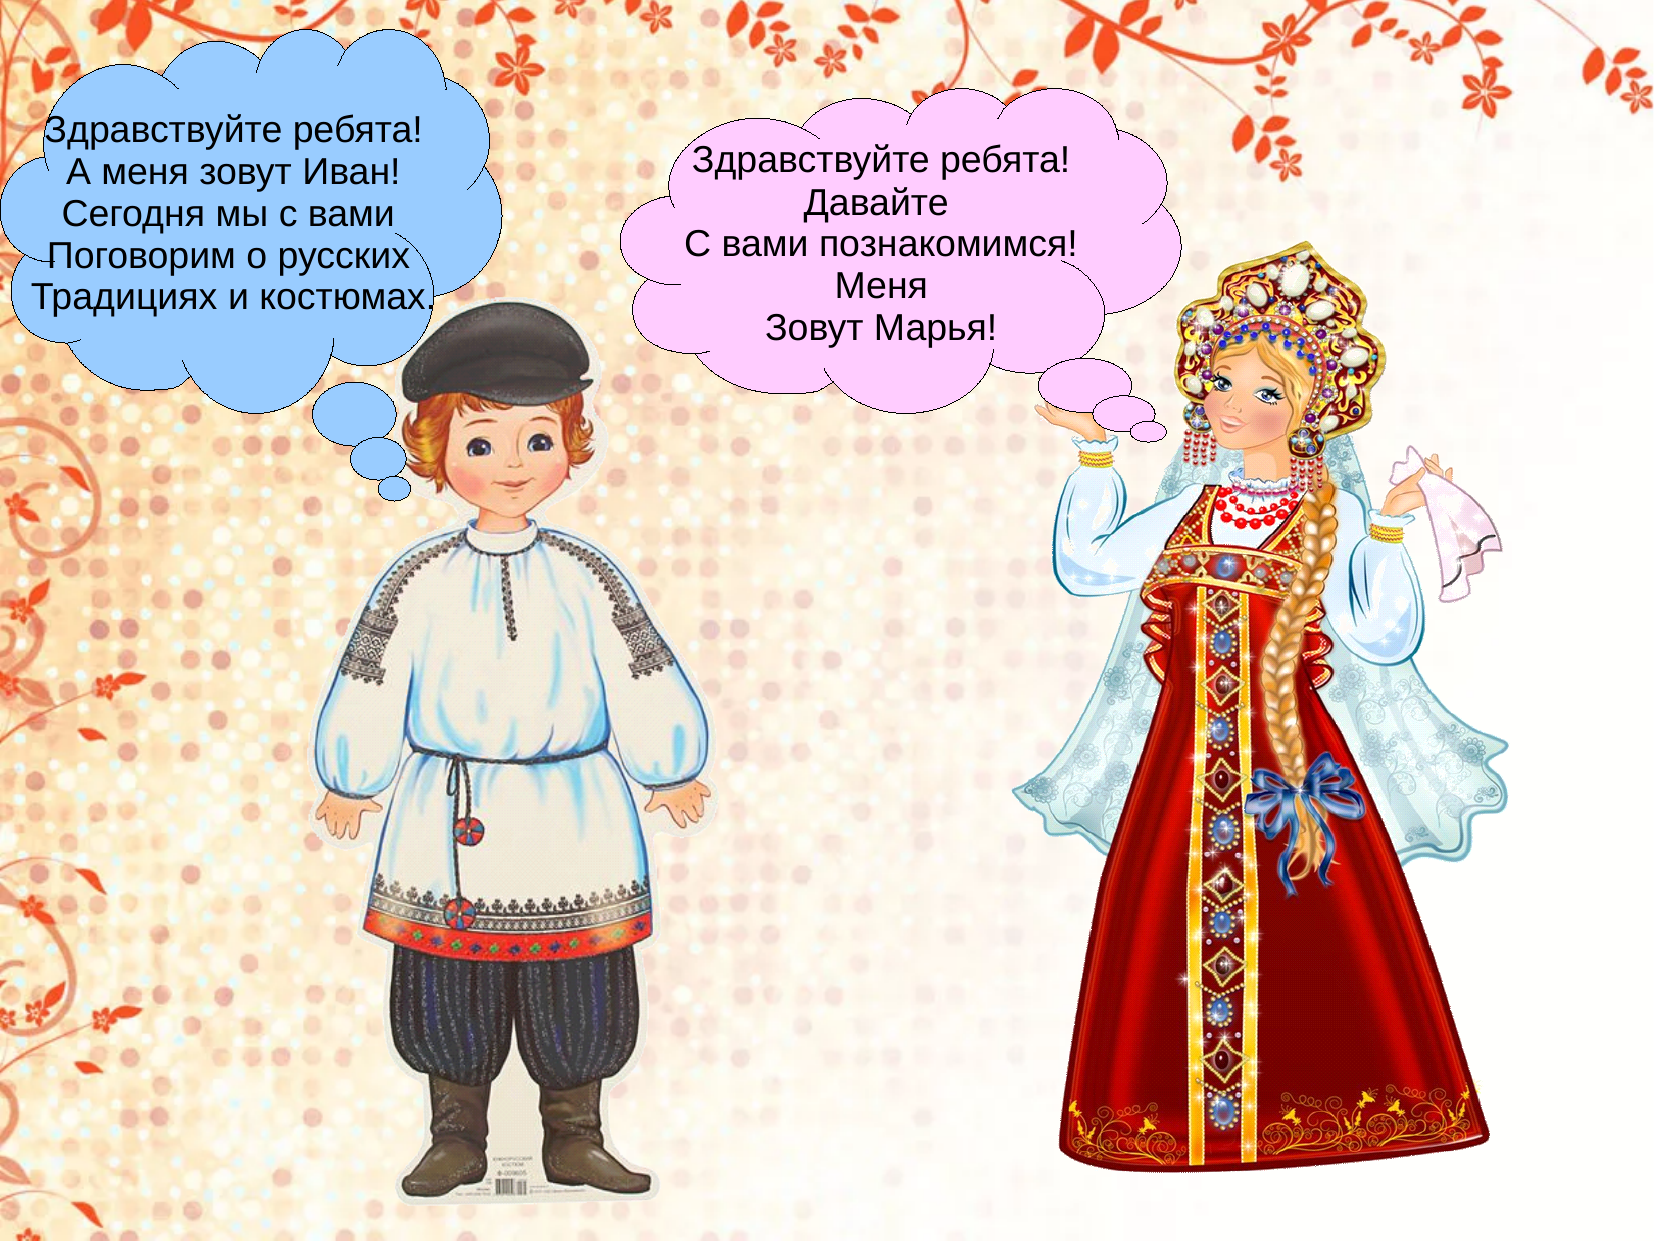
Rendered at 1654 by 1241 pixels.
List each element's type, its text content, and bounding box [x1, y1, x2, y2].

text_box Здравствуйте ребята! А меня зовут Иван! Сегодня мы с вами Поговорим о русских Традициях и костюмах. [312, 382, 411, 502]
text_box Здравствуйте ребята! А меня зовут Иван! Сегодня мы с вами Поговорим о русских Традициях и костюмах. [0, 29, 503, 414]
picture [0, 0, 1654, 1241]
text_box Здравствуйте ребята! Давайте С вами познакомимся! Меня Зовут Марья! [620, 88, 1182, 443]
